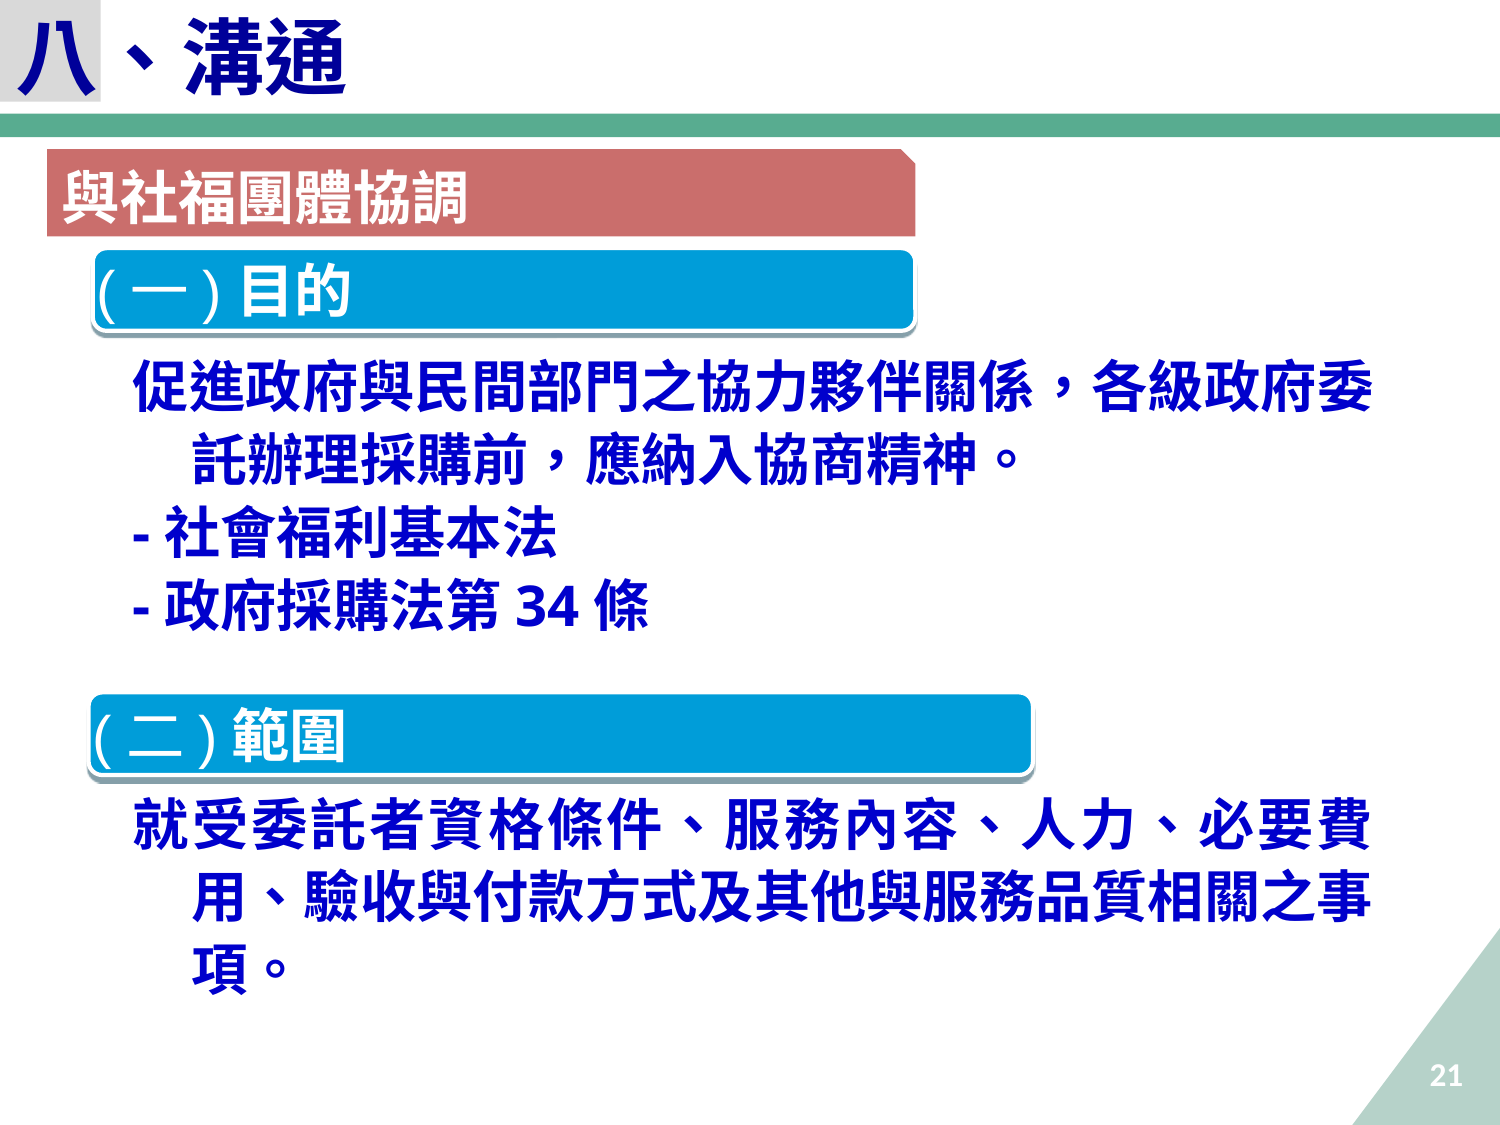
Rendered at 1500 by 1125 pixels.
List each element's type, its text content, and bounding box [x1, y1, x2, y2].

text_box 與社福團體協調 [47, 149, 916, 237]
text_box 八、溝通 [0, 0, 1465, 113]
slide_number <編號> [1128, 1042, 1478, 1103]
text_box [1352, 927, 1500, 1125]
text_box [0, 113, 1500, 138]
text_box 促進政府與民間部門之協力夥伴關係，各級政府委託辦理採購前，應納入協商精神。 -社會福利基本法 -政府採購法第34條 就受委託者資格條件、服務內容、人力、必要費用、驗收與付款方式及其他與服務品質相關之事項。 [0, 265, 1388, 1083]
text_box (二)範圍 [88, 692, 1033, 776]
text_box (一)目的 [92, 248, 916, 331]
